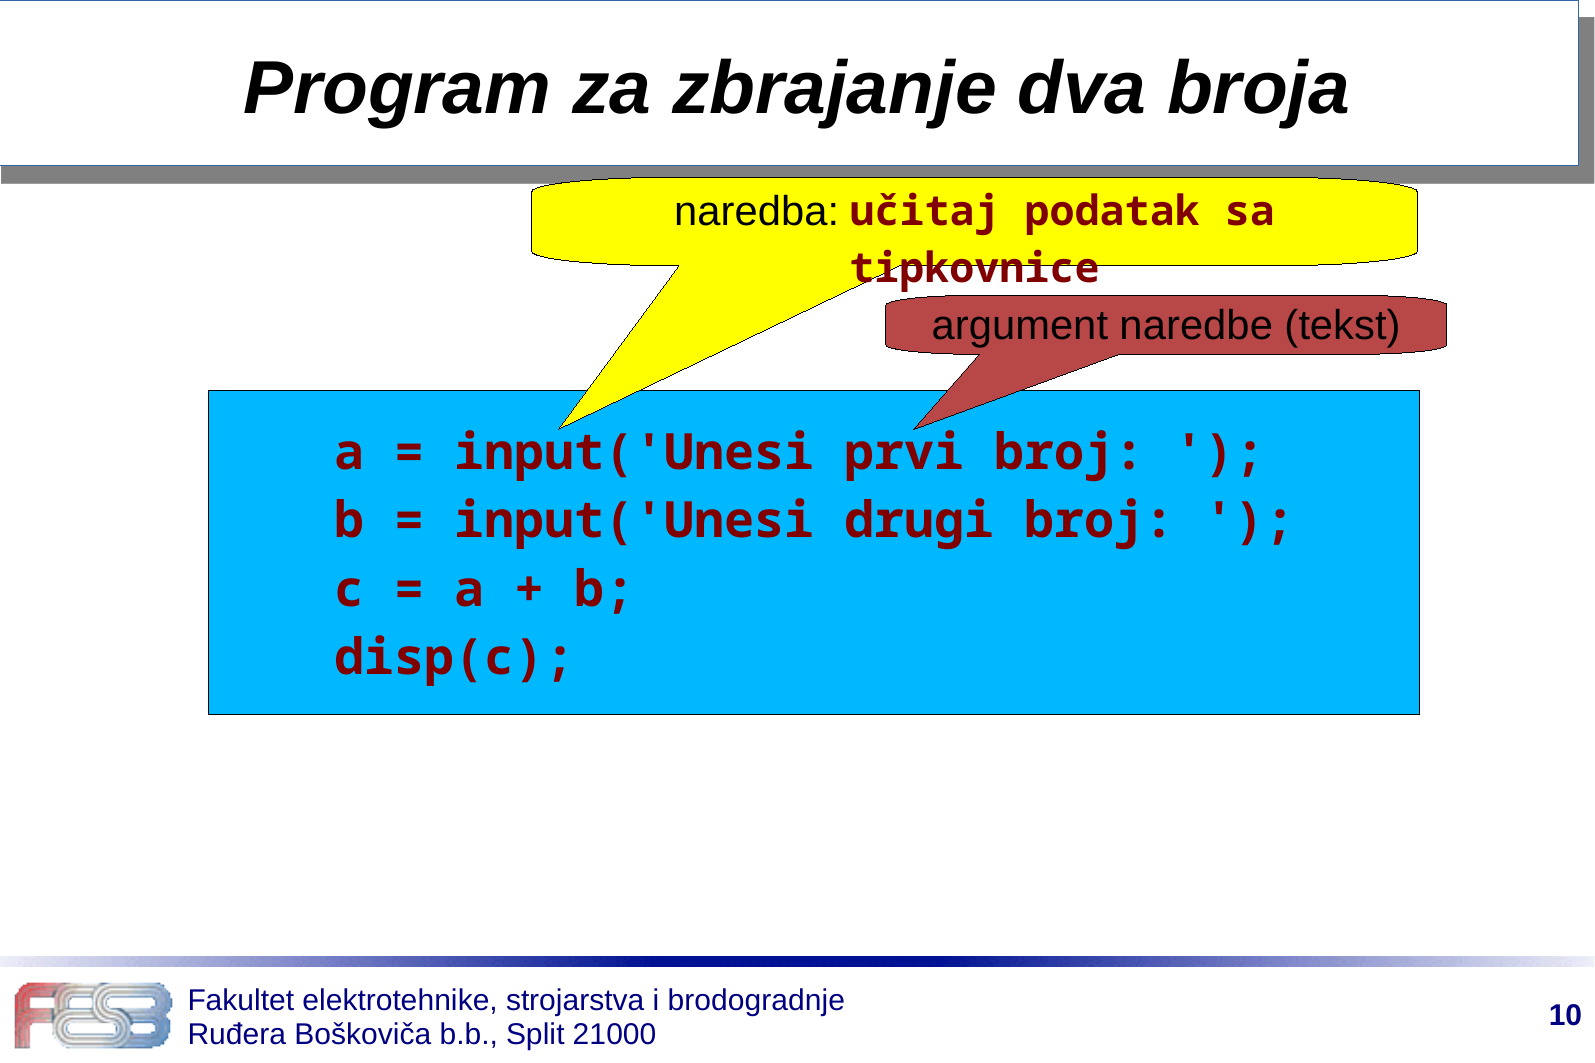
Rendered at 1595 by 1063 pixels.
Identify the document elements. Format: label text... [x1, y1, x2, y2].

picture [0, 956, 1595, 967]
text_box naredba: učitaj podatak sa tipkovnice [531, 177, 1418, 430]
title Program za zbrajanje dva broja [0, 0, 1595, 175]
picture [9, 975, 177, 1059]
text_box a = input('Unesi prvi broj: '); b = input('Unesi drugi broj: '); c = a + b; disp(c); [208, 390, 1420, 715]
text_box argument naredbe (tekst) [885, 295, 1447, 430]
